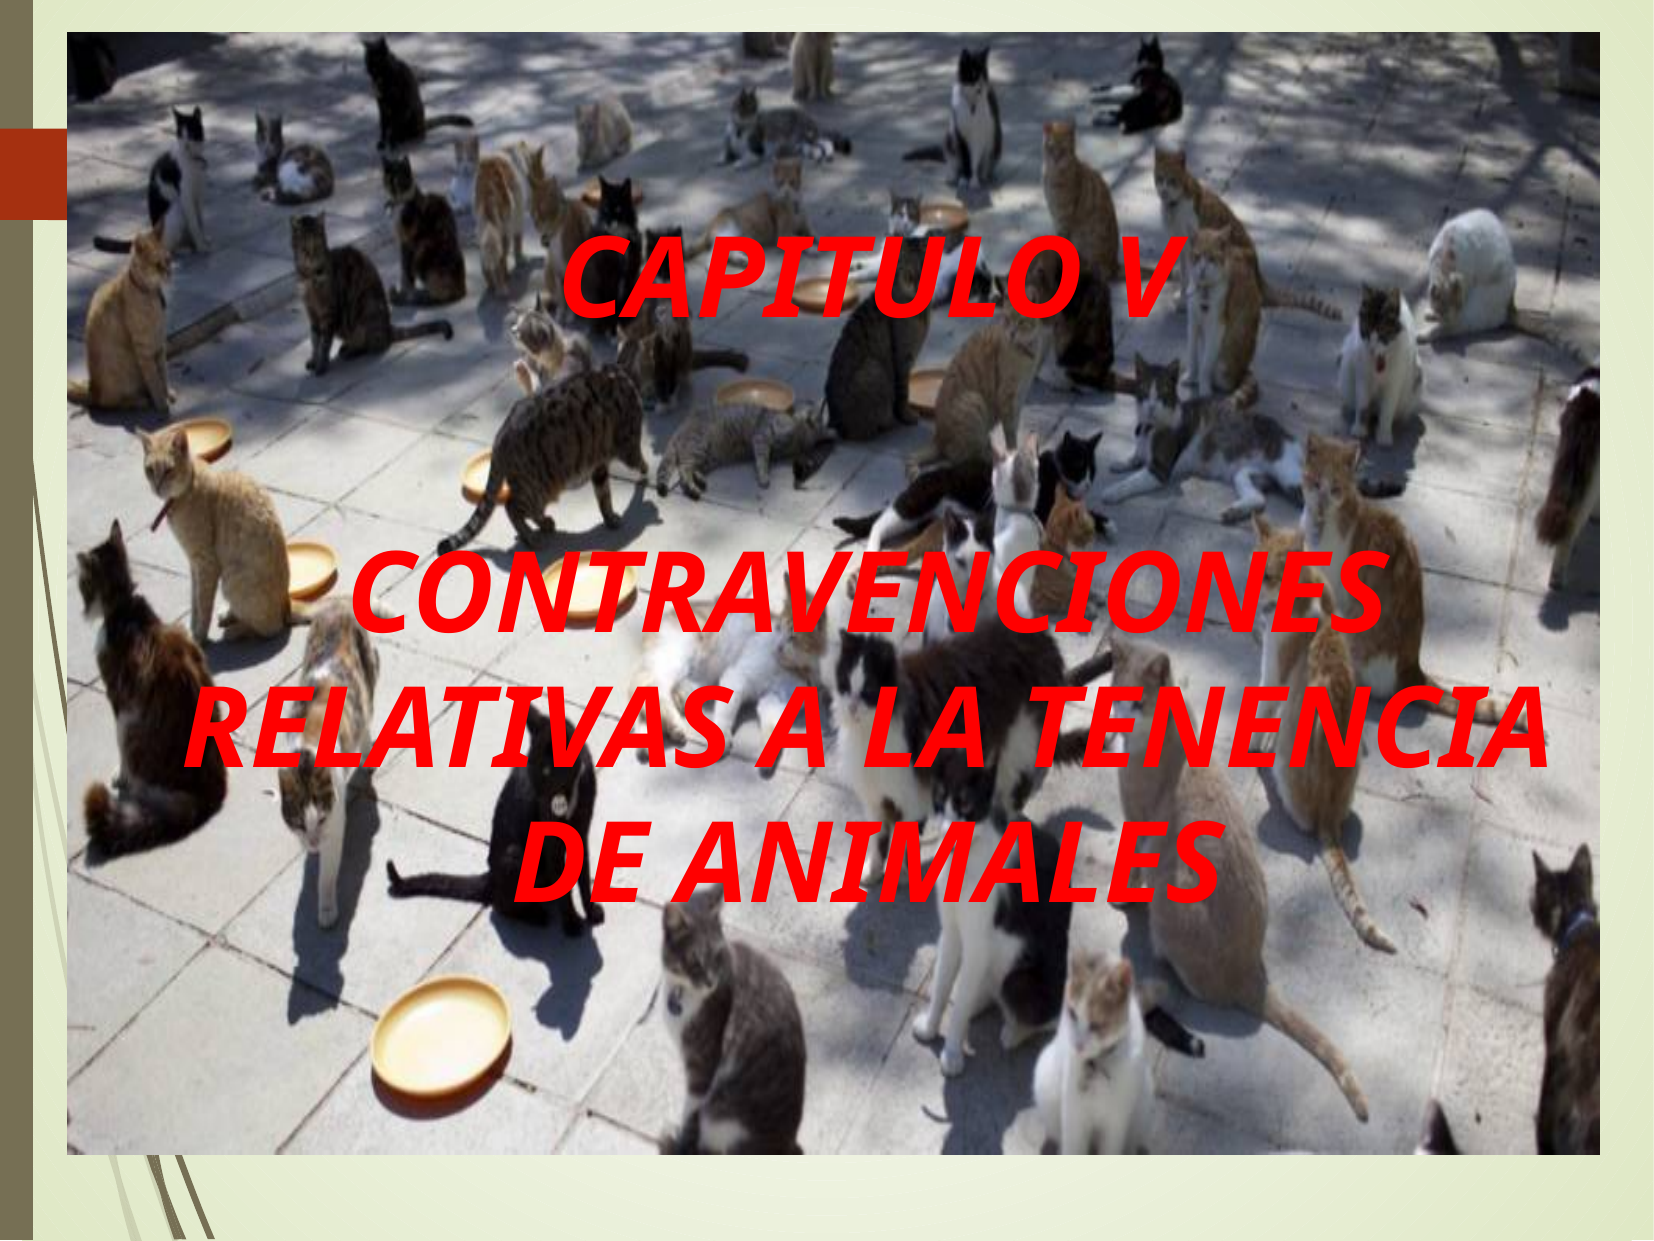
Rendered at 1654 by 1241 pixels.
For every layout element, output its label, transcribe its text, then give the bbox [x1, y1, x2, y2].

picture [67, 32, 1600, 1155]
subtitle CAPITULO V CONTRAVENCIONES RELATIVAS A LA TENENCIA DE ANIMALES [110, 193, 1600, 937]
